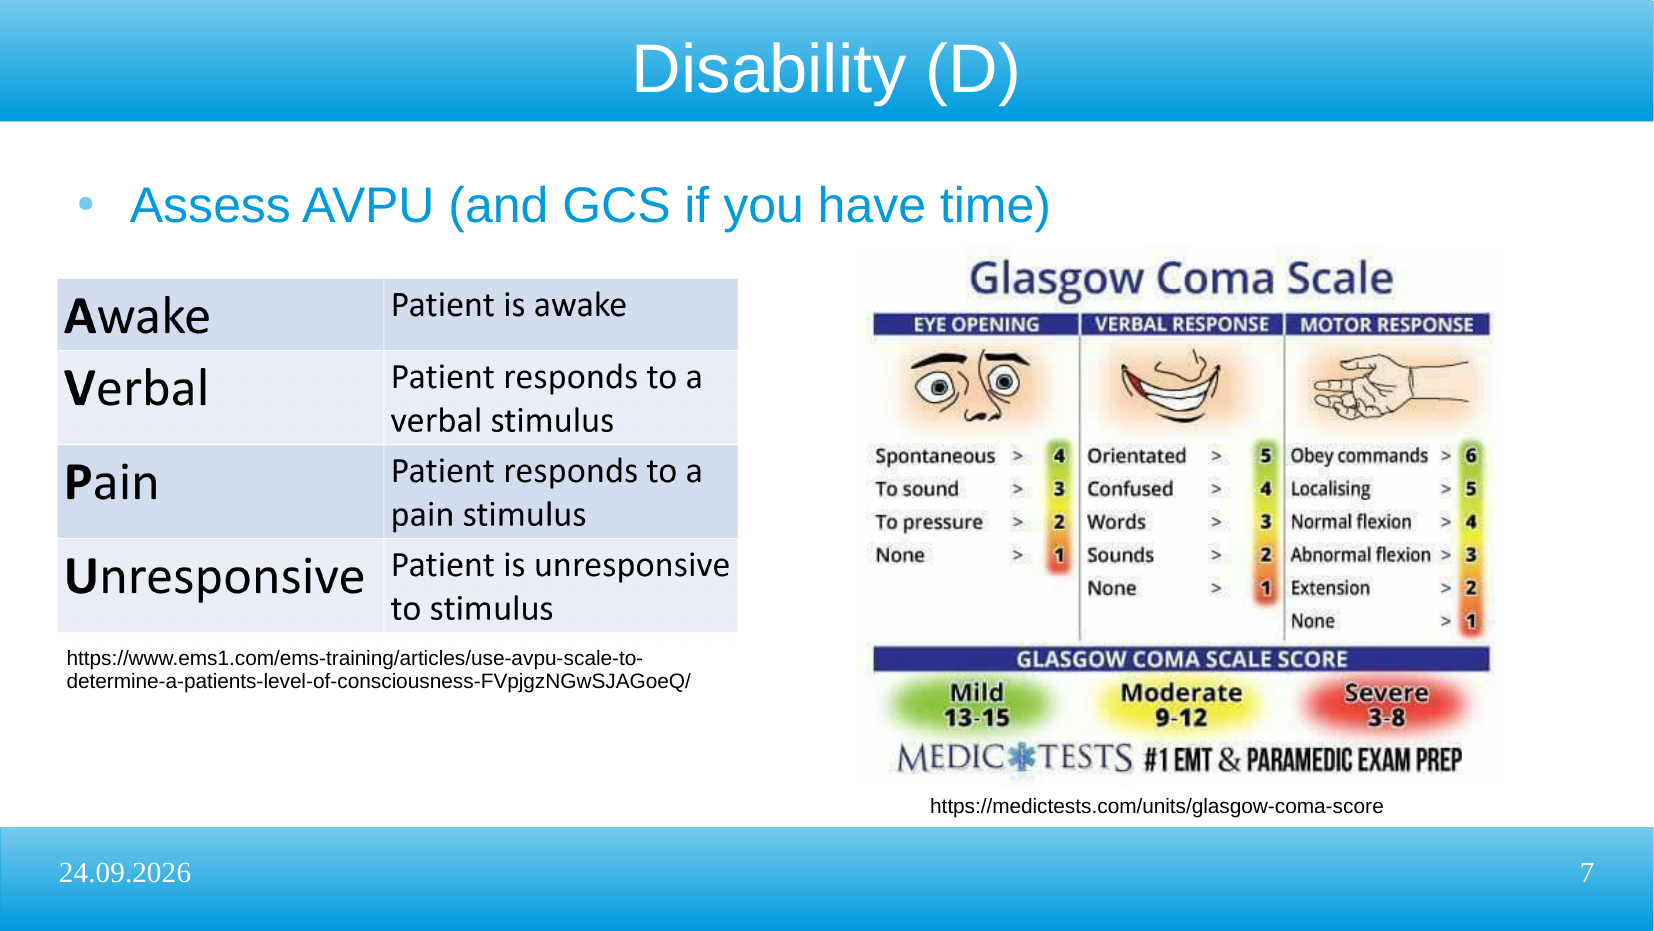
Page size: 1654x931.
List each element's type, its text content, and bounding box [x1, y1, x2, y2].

text_box https://www.ems1.com/ems-training/articles/use-avpu-scale-to-determine-a-patients-level-of-consciousness-FVpjgzNGwSJAGoeQ/ [51, 639, 739, 739]
text_box https://medictests.com/units/glasgow-coma-score [915, 787, 1424, 845]
list Assess AVPU (and GCS if you have time) [59, 177, 1595, 768]
picture [56, 265, 739, 639]
title Disability (D) [59, 29, 1595, 108]
picture [856, 245, 1506, 788]
